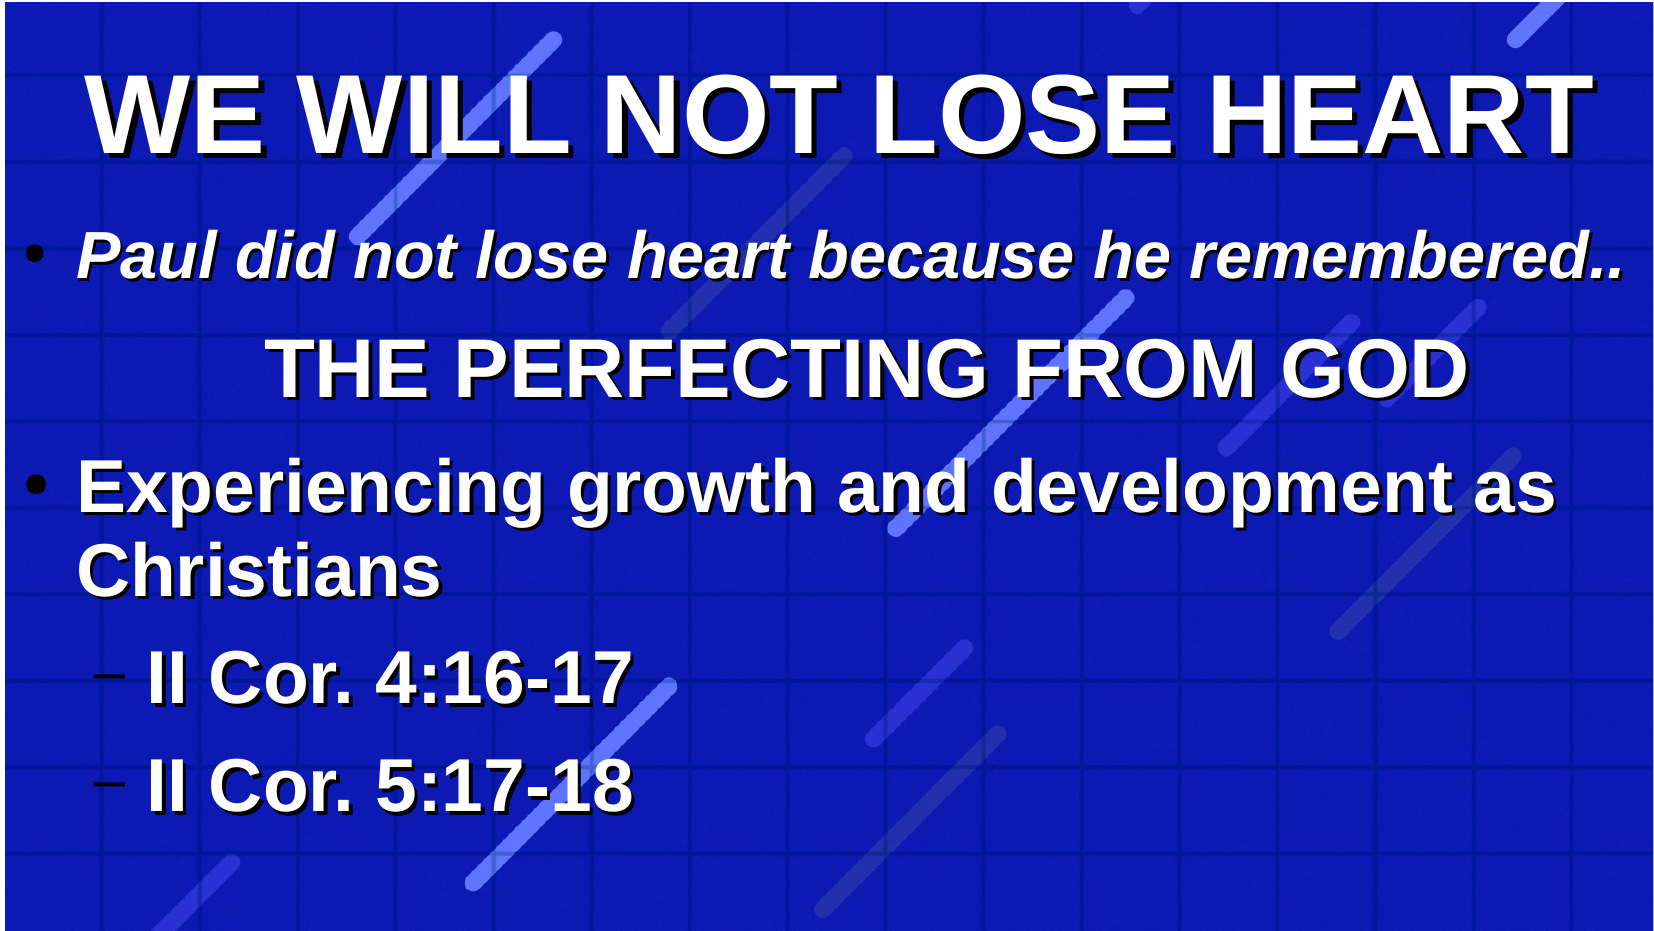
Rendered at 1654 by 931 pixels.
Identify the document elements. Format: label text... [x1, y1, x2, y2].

picture [5, 2, 1654, 217]
title WE WILL NOT LOSE HEART [45, 37, 1636, 193]
list Paul did not lose heart because he remembered.. THE PERFECTING FROM GOD Experiencing growth and development as Christians II Cor. 4:16-17 II Cor. 5:17-18 [5, 217, 1654, 931]
